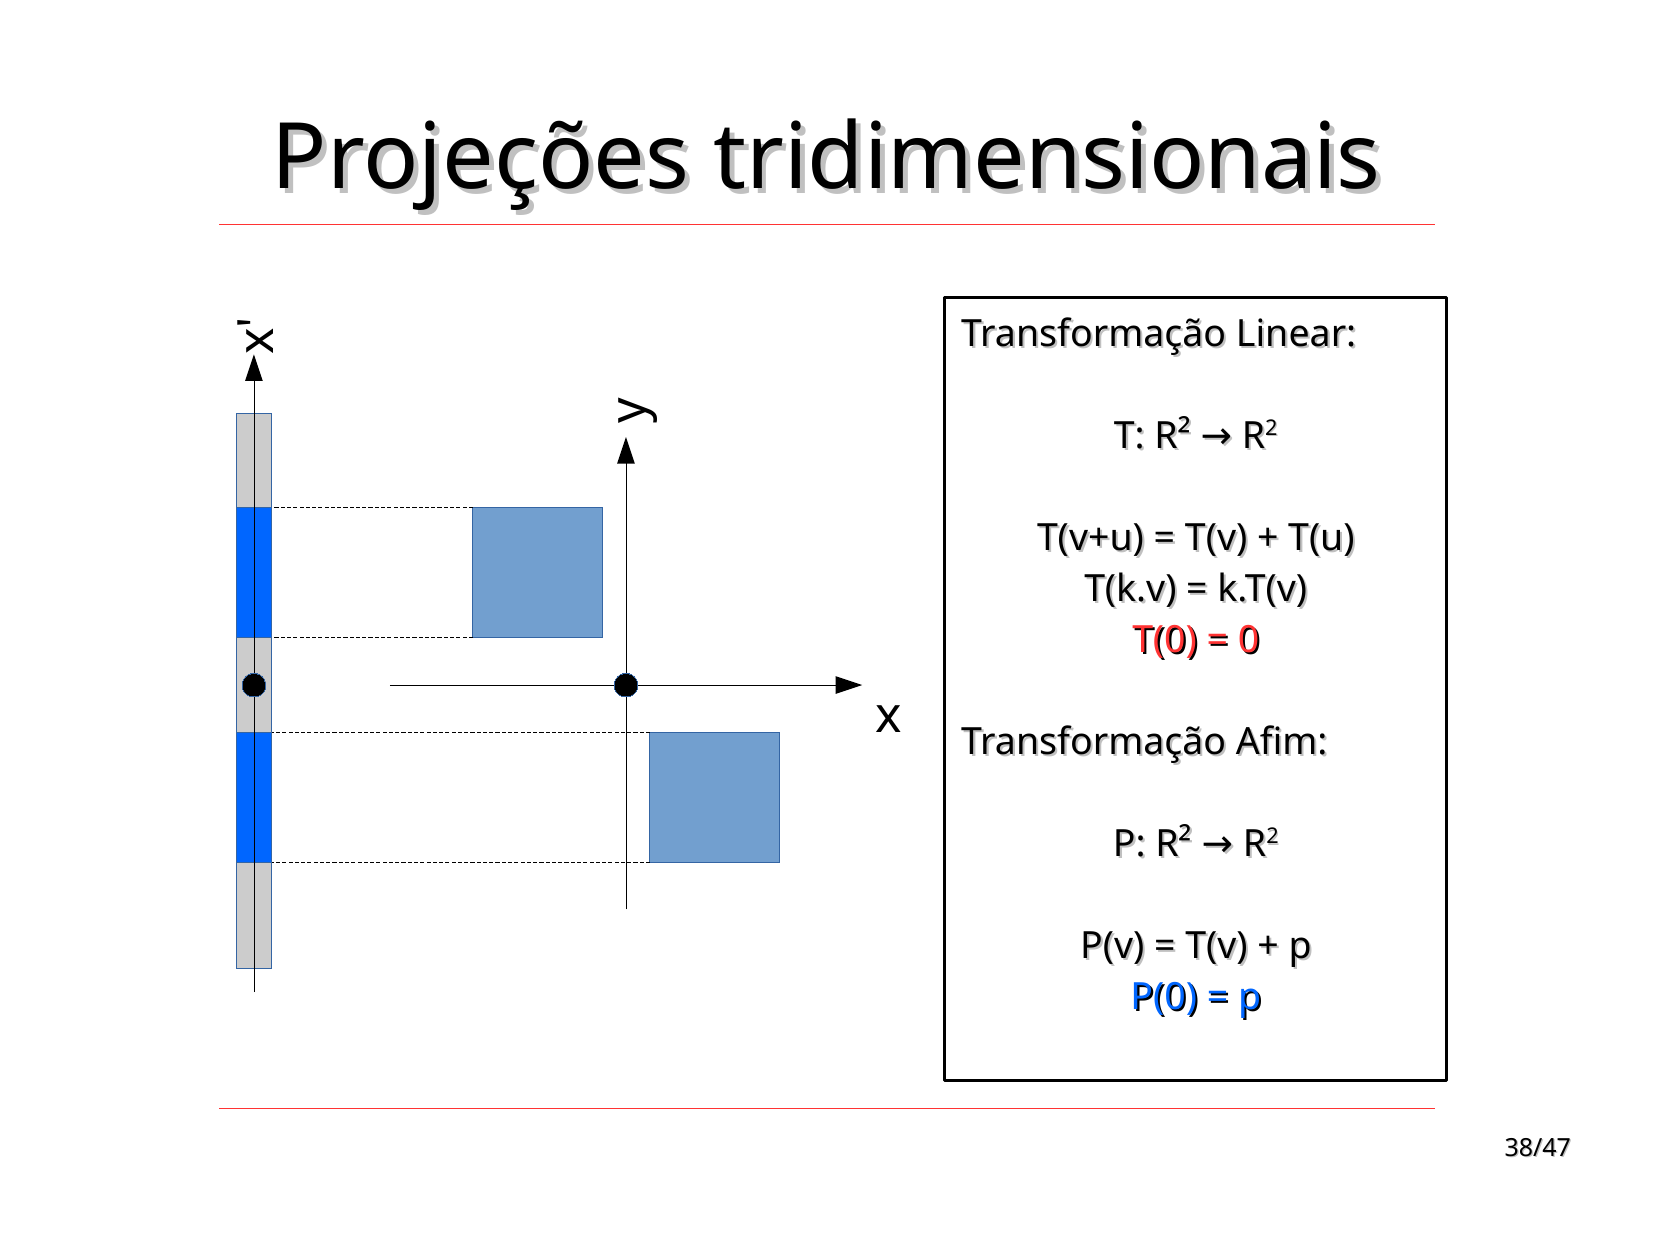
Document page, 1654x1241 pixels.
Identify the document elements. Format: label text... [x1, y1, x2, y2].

title Projeções tridimensionais [82, 49, 1571, 257]
text_box 0 [614, 673, 638, 697]
text_box [255, 413, 272, 969]
text_box [472, 507, 603, 638]
text_box [649, 732, 780, 863]
text_box P [242, 673, 266, 697]
text_box Transformação Linear: T: R² → R2 T(v+u) = T(v) + T(u) T(k.v) = k.T(v) T(0) = 0 Transformação Afim: P: R² → R2 P(v) = T(v) + p P(0) = p [944, 297, 1447, 1039]
text_box [236, 413, 254, 969]
